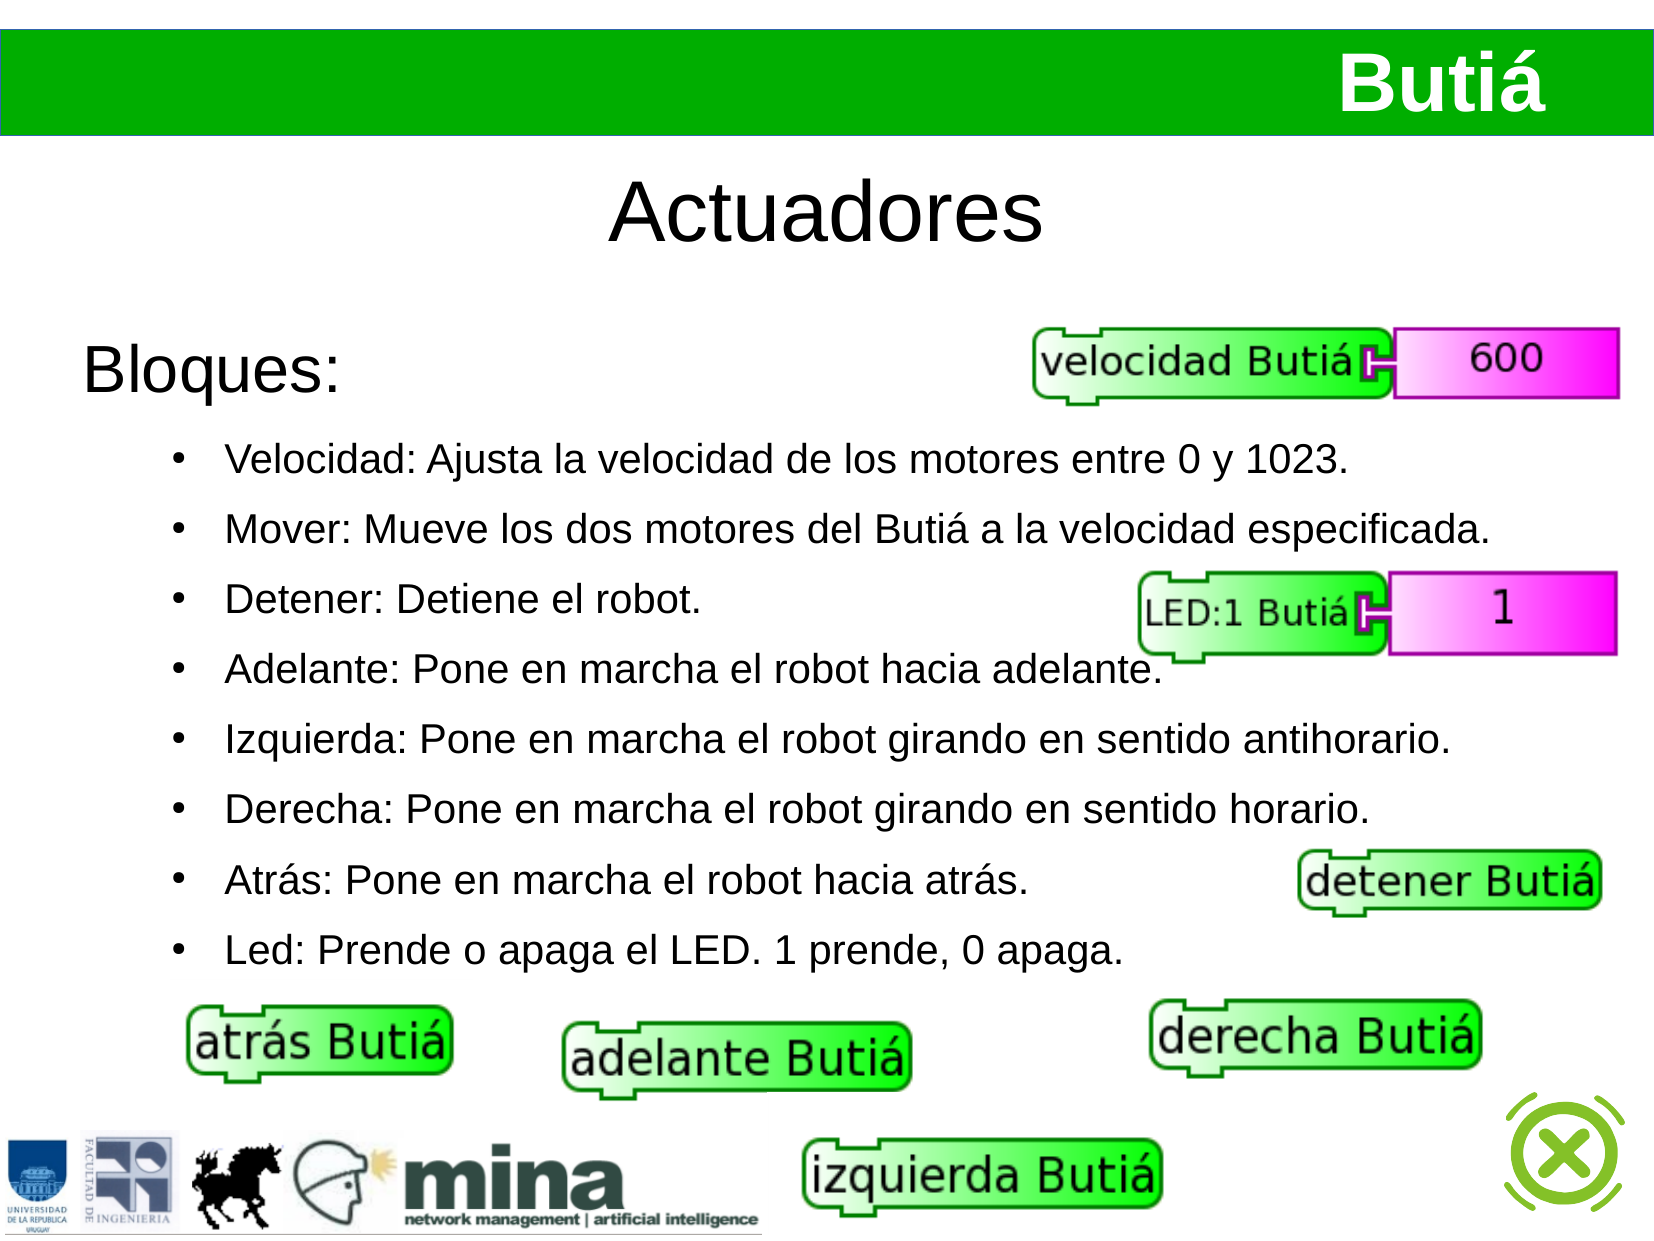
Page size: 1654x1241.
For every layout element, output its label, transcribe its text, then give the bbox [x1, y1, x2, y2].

picture [5, 1130, 762, 1235]
picture [1571, 531, 1654, 709]
picture [1003, 295, 1654, 427]
title Actuadores [82, 108, 1571, 316]
picture [170, 978, 473, 1123]
picture [1571, 826, 1624, 945]
picture [1504, 1092, 1625, 1212]
list Bloques: Velocidad: Ajusta la velocidad de los motores entre 0 y 1023. Mover: Mueve los dos motores del Butiá a la velocidad especificada. Detener: Detiene el robot. Adelante: Pone en marcha el robot hacia adelante. Izquierda: Pone en marcha el robot girando en sentido antihorario. Derecha: Pone en marcha el robot girando en sentido horario. Atrás: Pone en marcha el robot hacia atrás. Led: Prende o apaga el LED. 1 prende, 0 apaga. [82, 331, 1571, 1151]
picture [531, 974, 1506, 1235]
